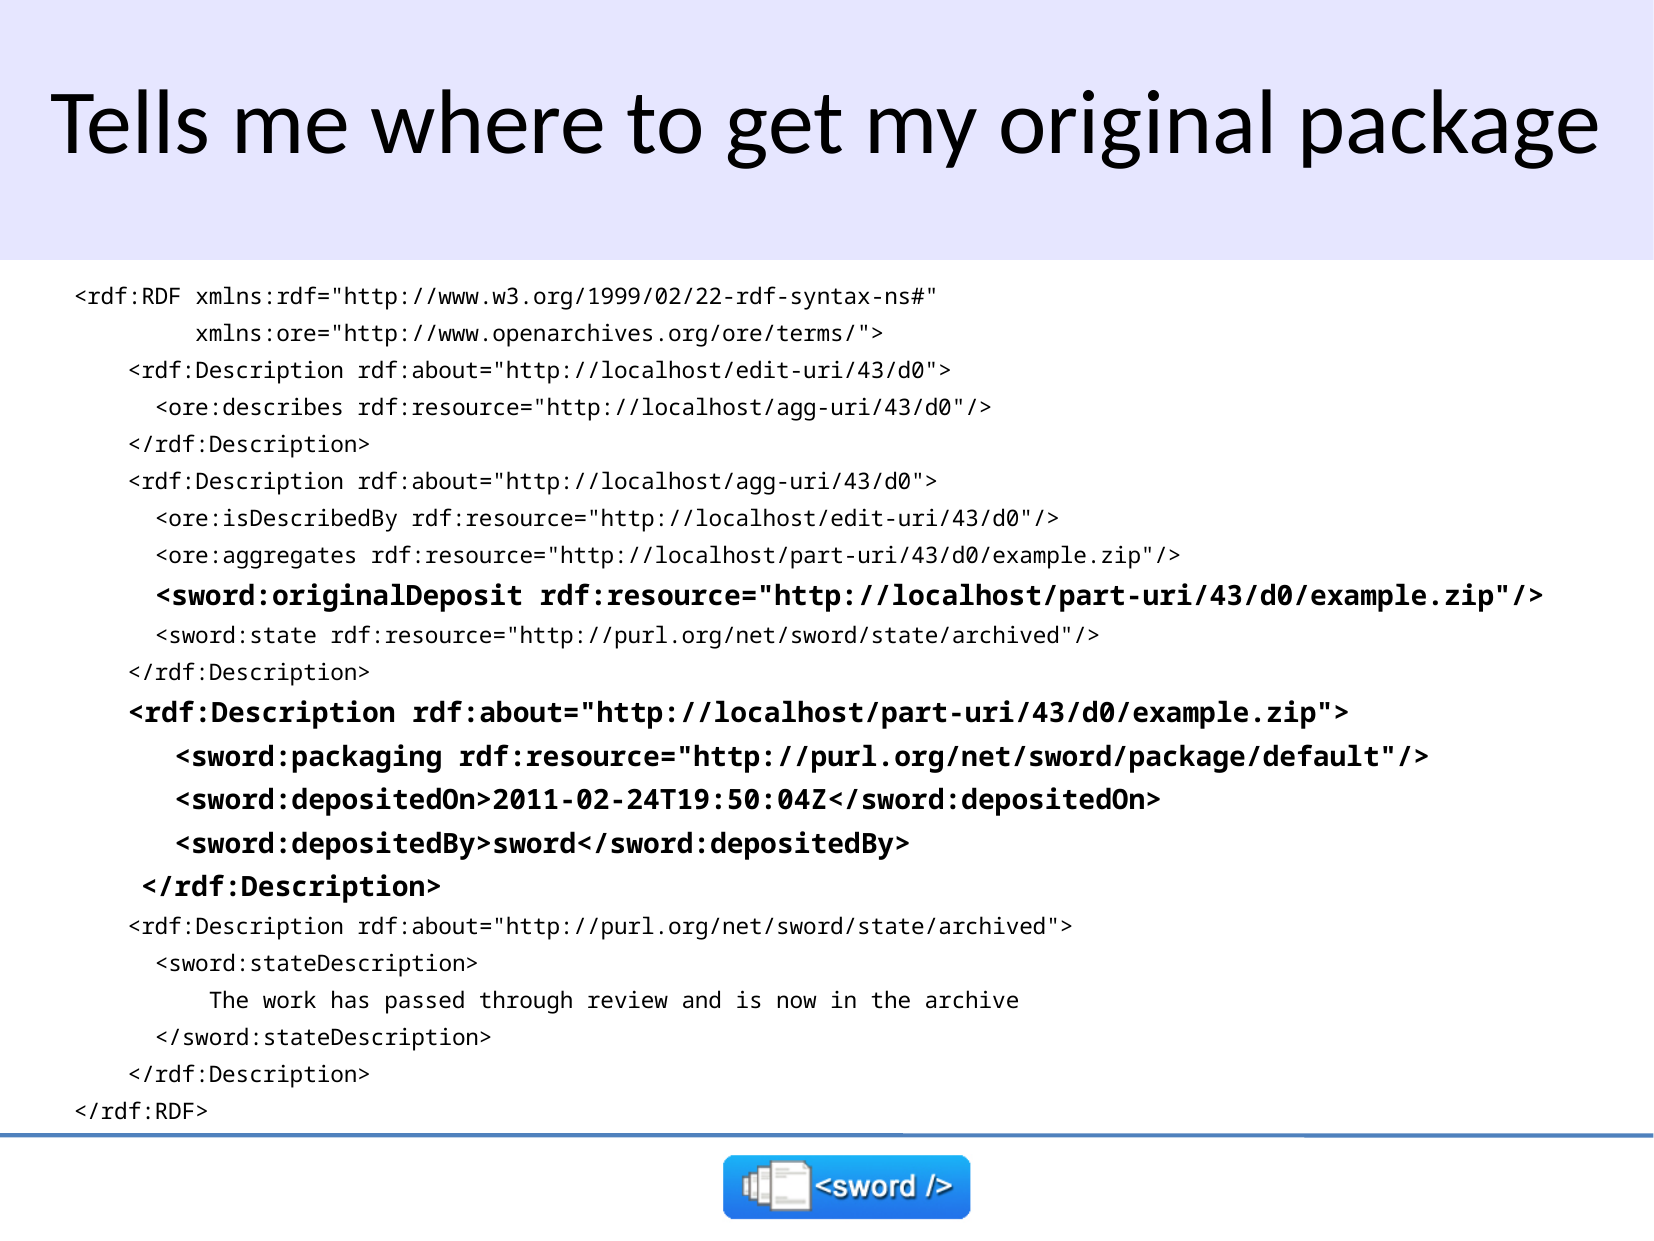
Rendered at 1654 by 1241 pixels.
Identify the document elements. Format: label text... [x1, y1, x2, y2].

picture [722, 1154, 973, 1223]
text_box Tells me where to get my original package [0, 23, 1654, 238]
list <rdf:RDF xmlns:rdf="http://www.w3.org/1999/02/22-rdf-syntax-ns#" xmlns:ore="http://www.openarchives.org/ore/terms/"> <rdf:Description rdf:about="http://localhost/edit-uri/43/d0"> <ore:describes rdf:resource="http://localhost/agg-uri/43/d0"/> </rdf:Description> <rdf:Description rdf:about="http://localhost/agg-uri/43/d0"> <ore:isDescribedBy rdf:resource="http://localhost/edit-uri/43/d0"/> <ore:aggregates rdf:resource="http://localhost/part-uri/43/d0/example.zip"/> <sword:originalDeposit rdf:resource="http://localhost/part-uri/43/d0/example.zip"/> <sword:state rdf:resource="http://purl.org/net/sword/state/archived"/> </rdf:Description> <rdf:Description rdf:about="http://localhost/part-uri/43/d0/example.zip"> <sword:packaging rdf:resource="http://purl.org/net/sword/package/default"/> <sword:depositedOn>2011-02-24T19:50:04Z</sword:depositedOn> <sword:depositedBy>sword</sword:depositedBy> </rdf:Description> <rdf:Description rdf:about="http://purl.org/net/sword/state/archived"> <sword:stateDescription> The work has passed through review and is now in the archive </sword:stateDescription> </rdf:Description> </rdf:RDF> [59, 274, 1595, 1133]
